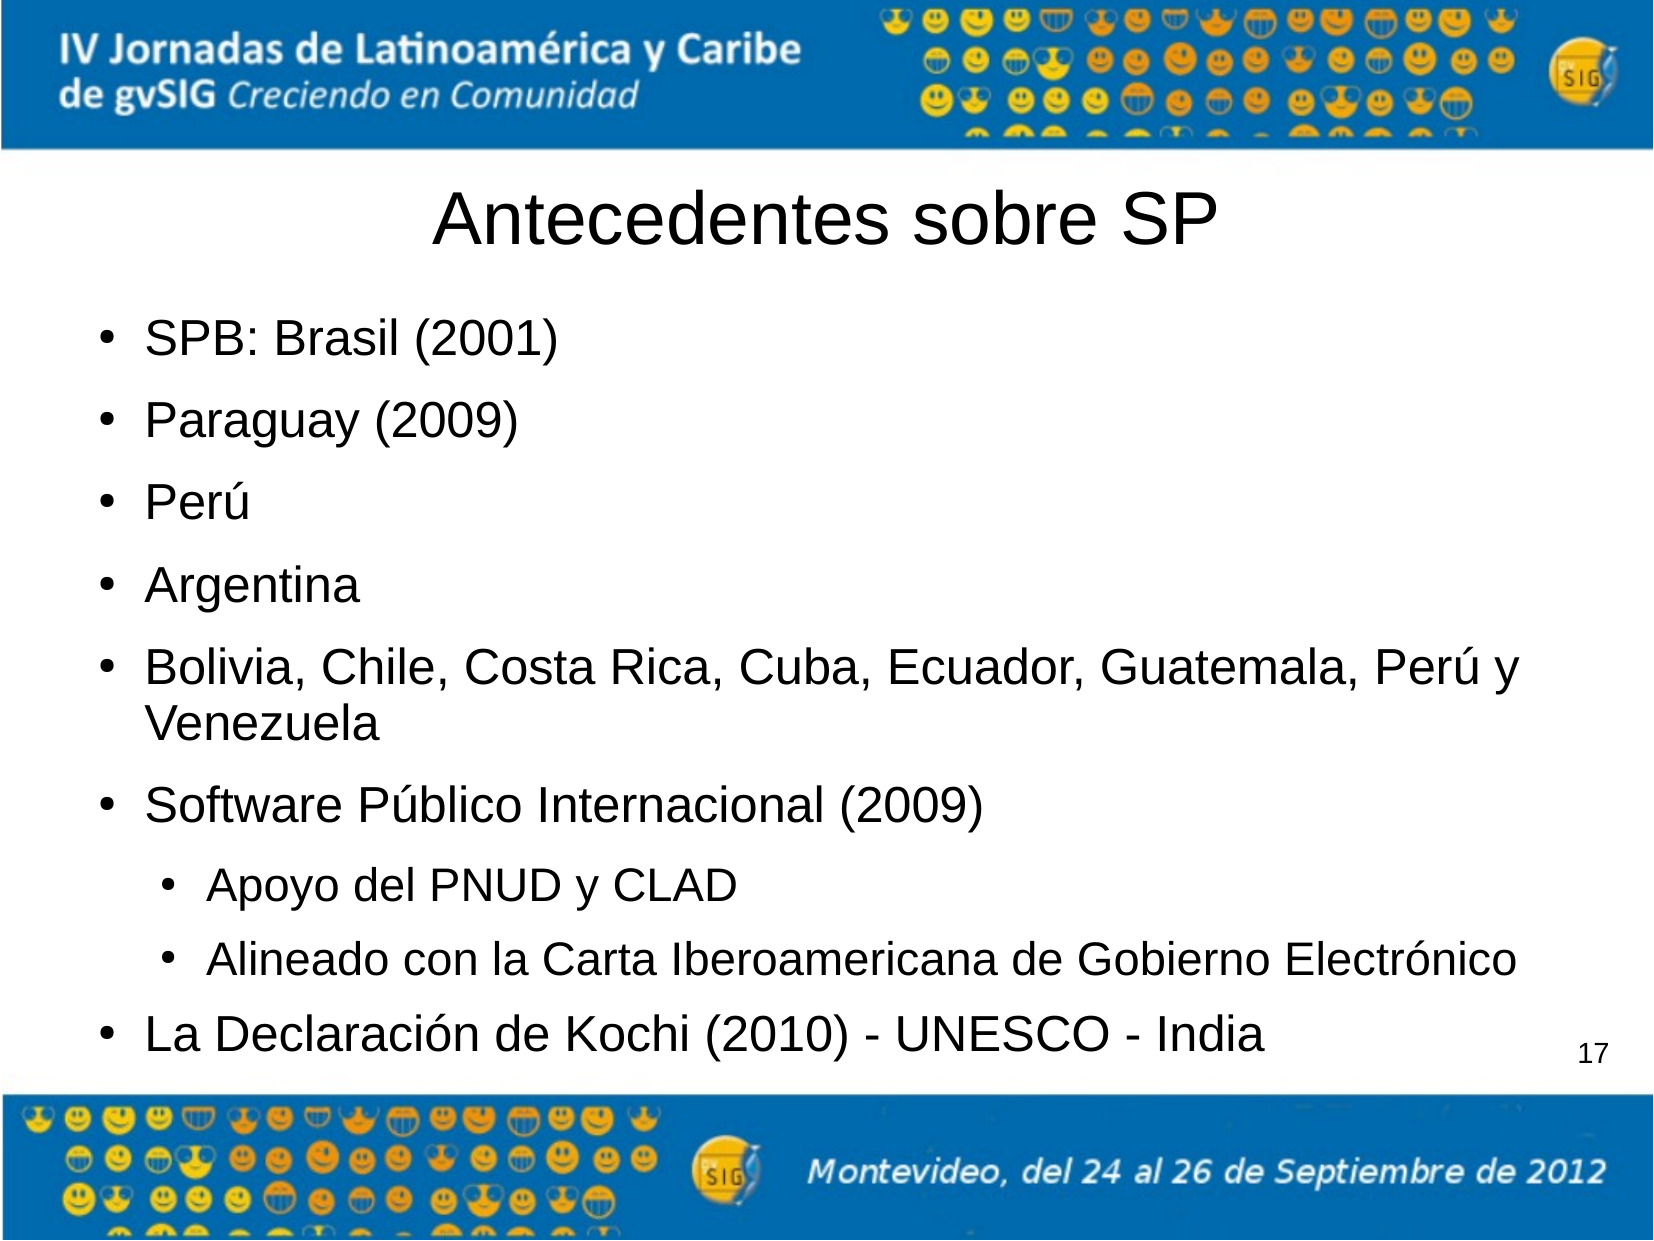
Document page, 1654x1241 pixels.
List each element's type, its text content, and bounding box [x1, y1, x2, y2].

list SPB: Brasil (2001) Paraguay (2009) Perú Argentina Bolivia, Chile, Costa Rica, Cuba, Ecuador, Guatemala, Perú y Venezuela Software Público Internacional (2009) Apoyo del PNUD y CLAD Alineado con la Carta Iberoamericana de Gobierno Electrónico La Declaración de Kochi (2010) - UNESCO - India [82, 309, 1571, 1070]
picture [0, 0, 1654, 1240]
title Antecedentes sobre SP [82, 168, 1571, 269]
